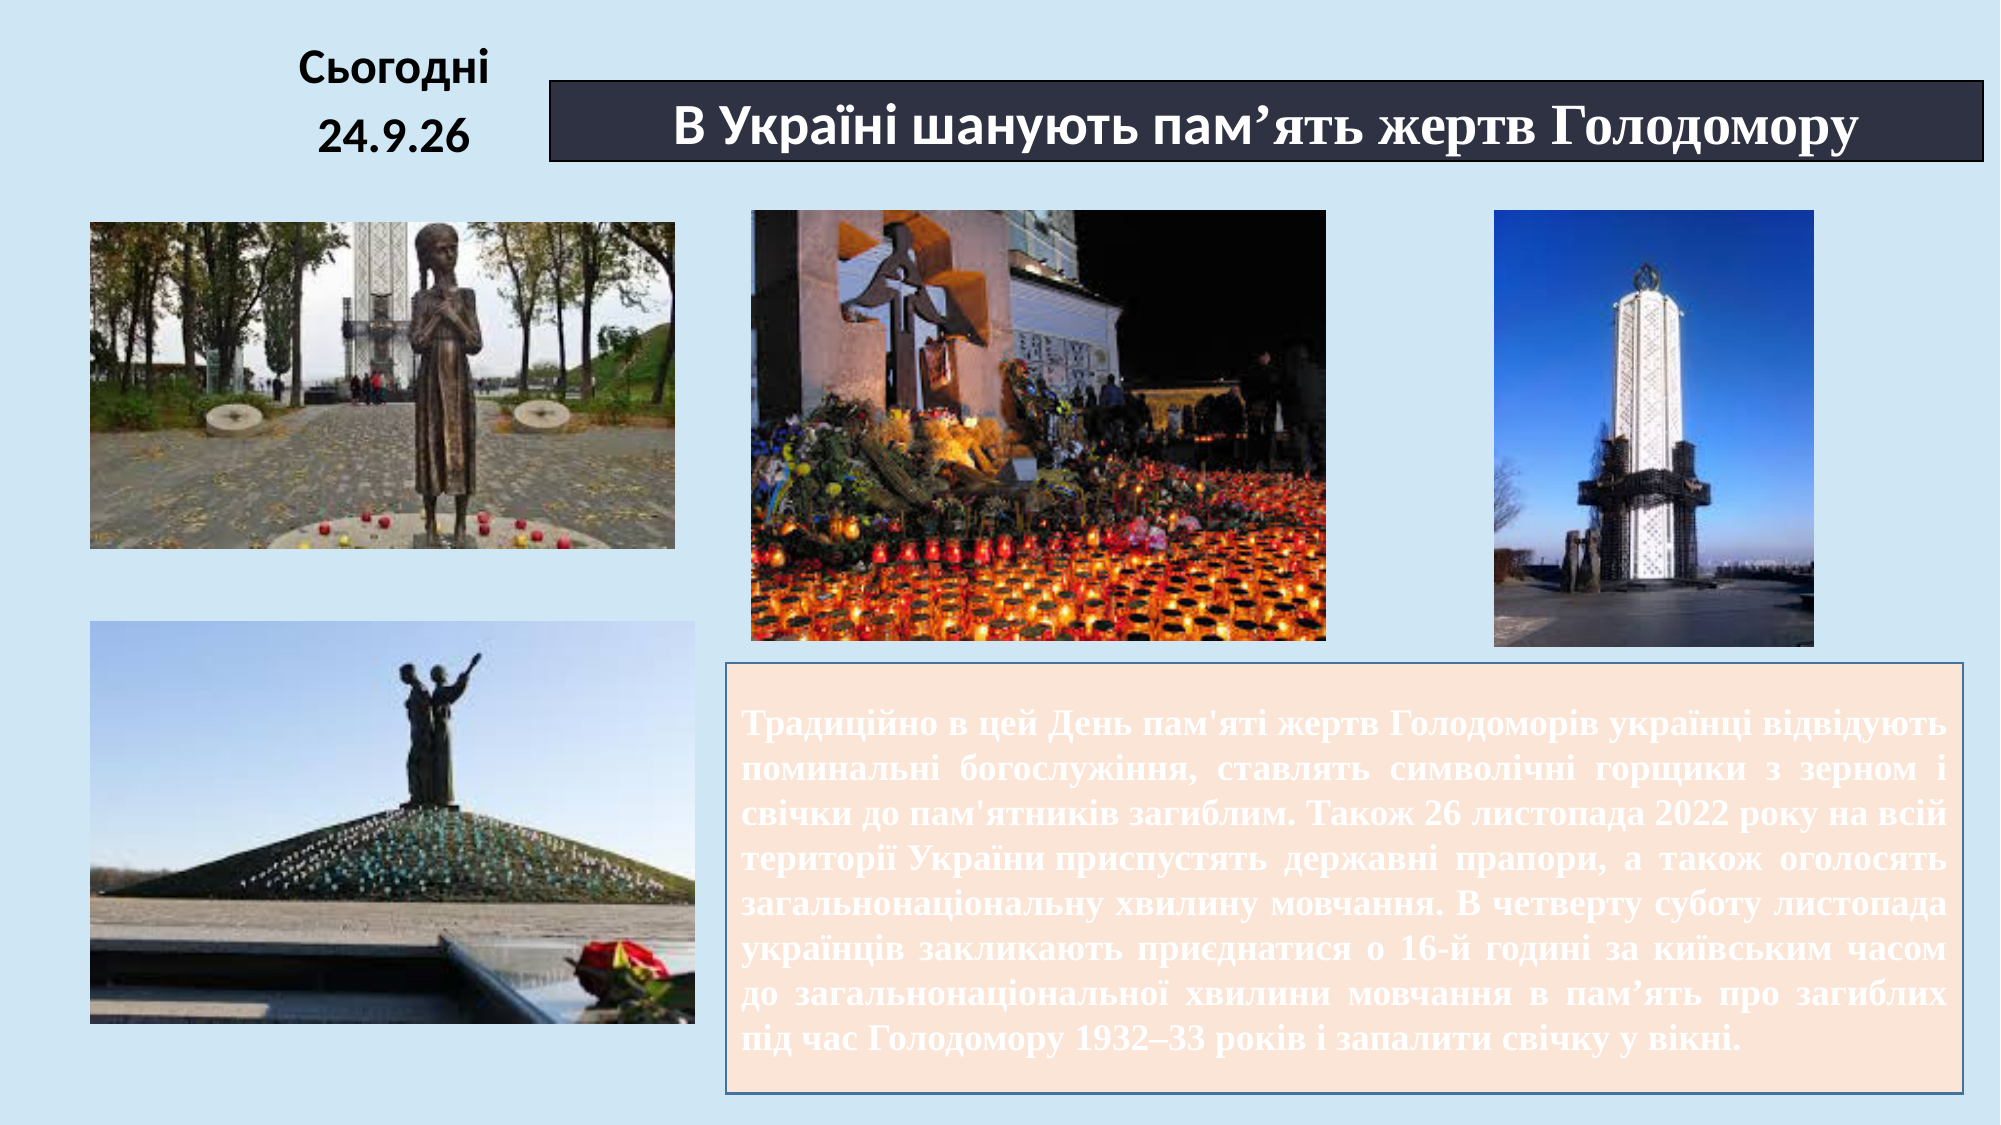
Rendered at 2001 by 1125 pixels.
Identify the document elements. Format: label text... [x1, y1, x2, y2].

picture [1494, 210, 1814, 647]
text_box Сьогодні [284, 26, 535, 101]
picture [90, 222, 675, 549]
text_box Традиційно в цей День пам'яті жертв Голодоморів українці відвідують поминальні богослужіння, ставлять символічні горщики з зерном і свічки до пам'ятників загиблим. Також 26 листопада 2022 року на всій території України приспустять державні прапори, а також оголосять загальнонаціональну хвилину мовчання. В четверту суботу листопада українців закликають приєднатися о 16-й годині за київським часом до загальнонаціональної хвилини мовчання в пам’ять про загиблих під час Голодомору 1932–33 років і запалити свічку у вікні. [726, 663, 1963, 1094]
text_box 20.1.24 [263, 101, 524, 164]
picture [90, 621, 695, 1024]
text_box В Україні шанують пам’ять жертв Голодомору [550, 81, 1983, 161]
picture [751, 210, 1326, 641]
